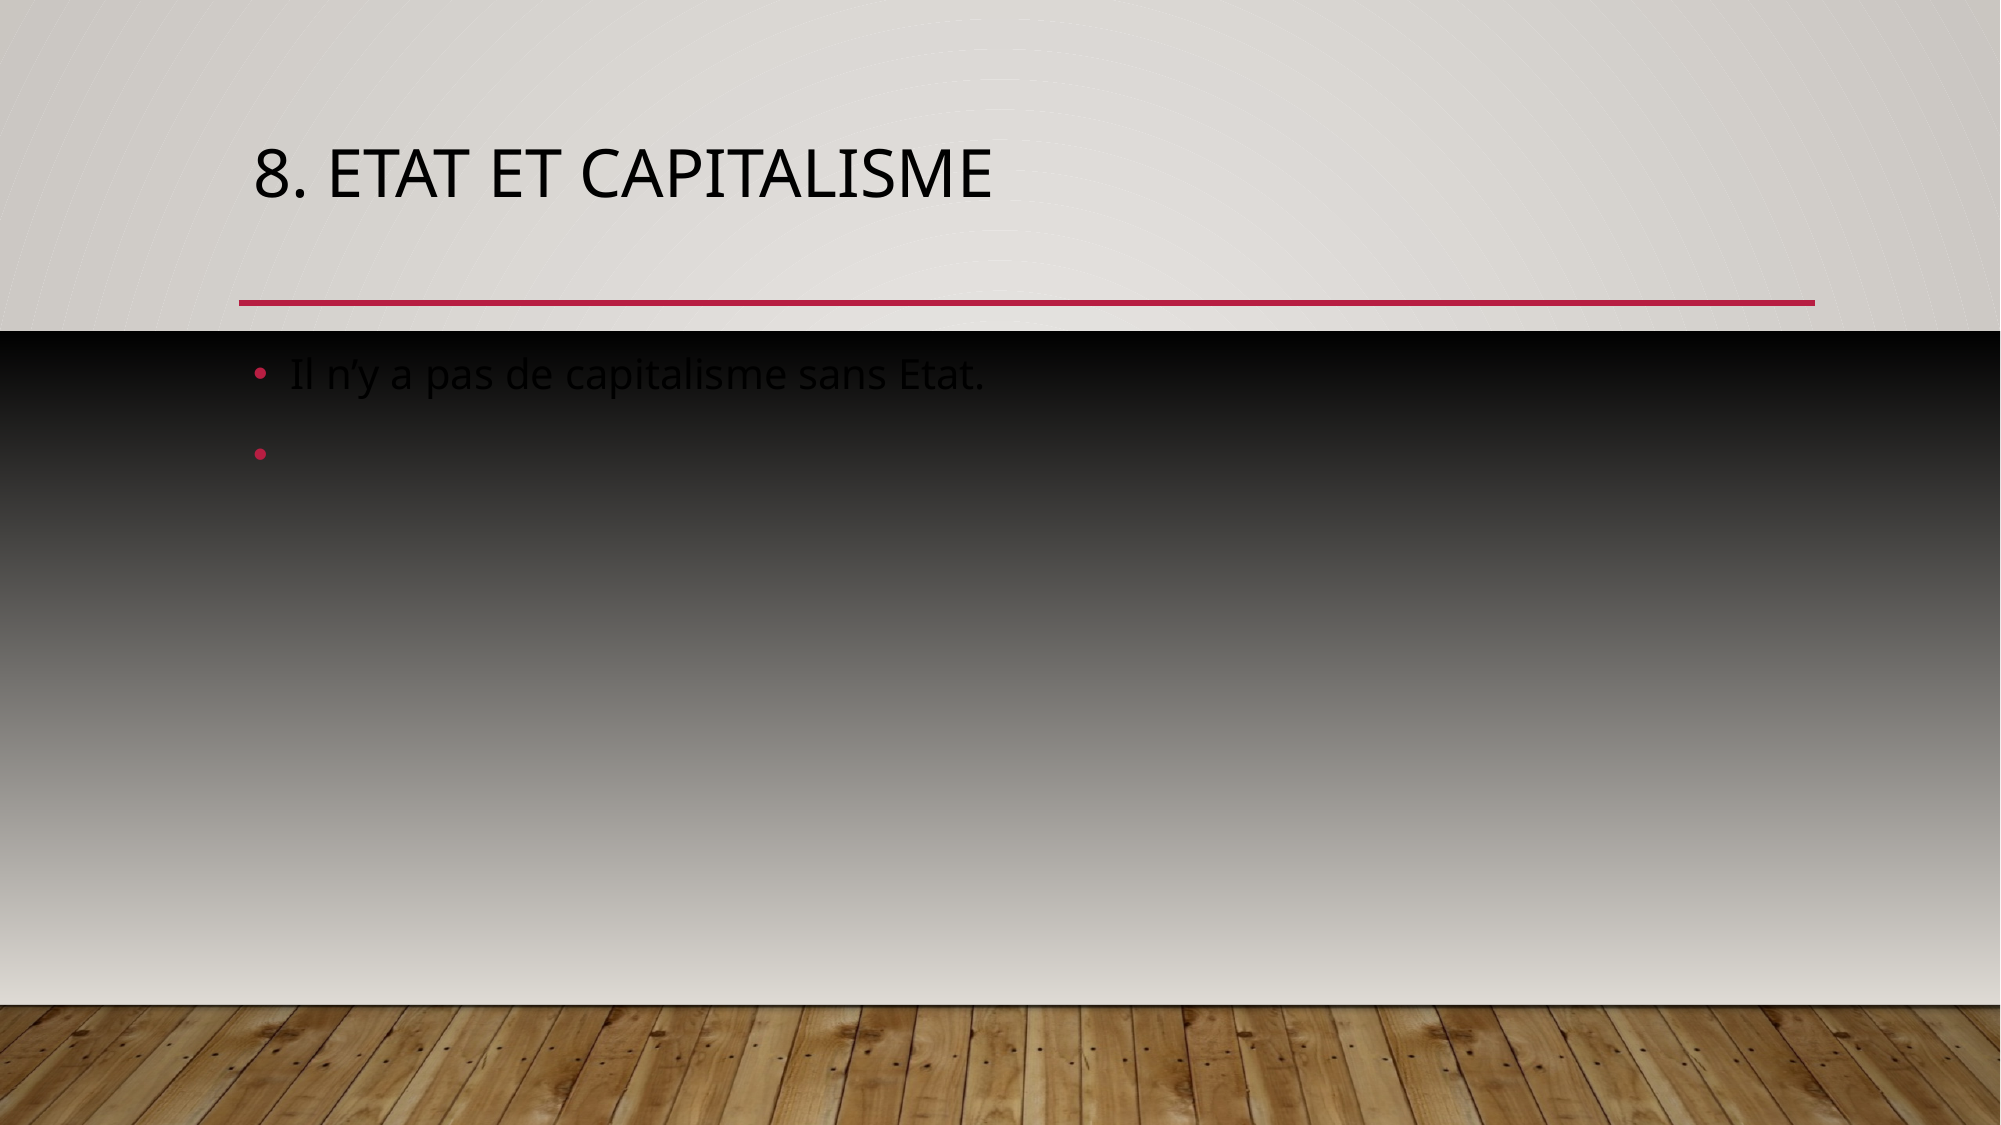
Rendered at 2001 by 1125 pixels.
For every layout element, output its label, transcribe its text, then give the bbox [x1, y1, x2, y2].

list Il n’y a pas de capitalisme sans Etat. [238, 330, 1814, 897]
title 8. Etat et capitalisme [238, 131, 1814, 305]
